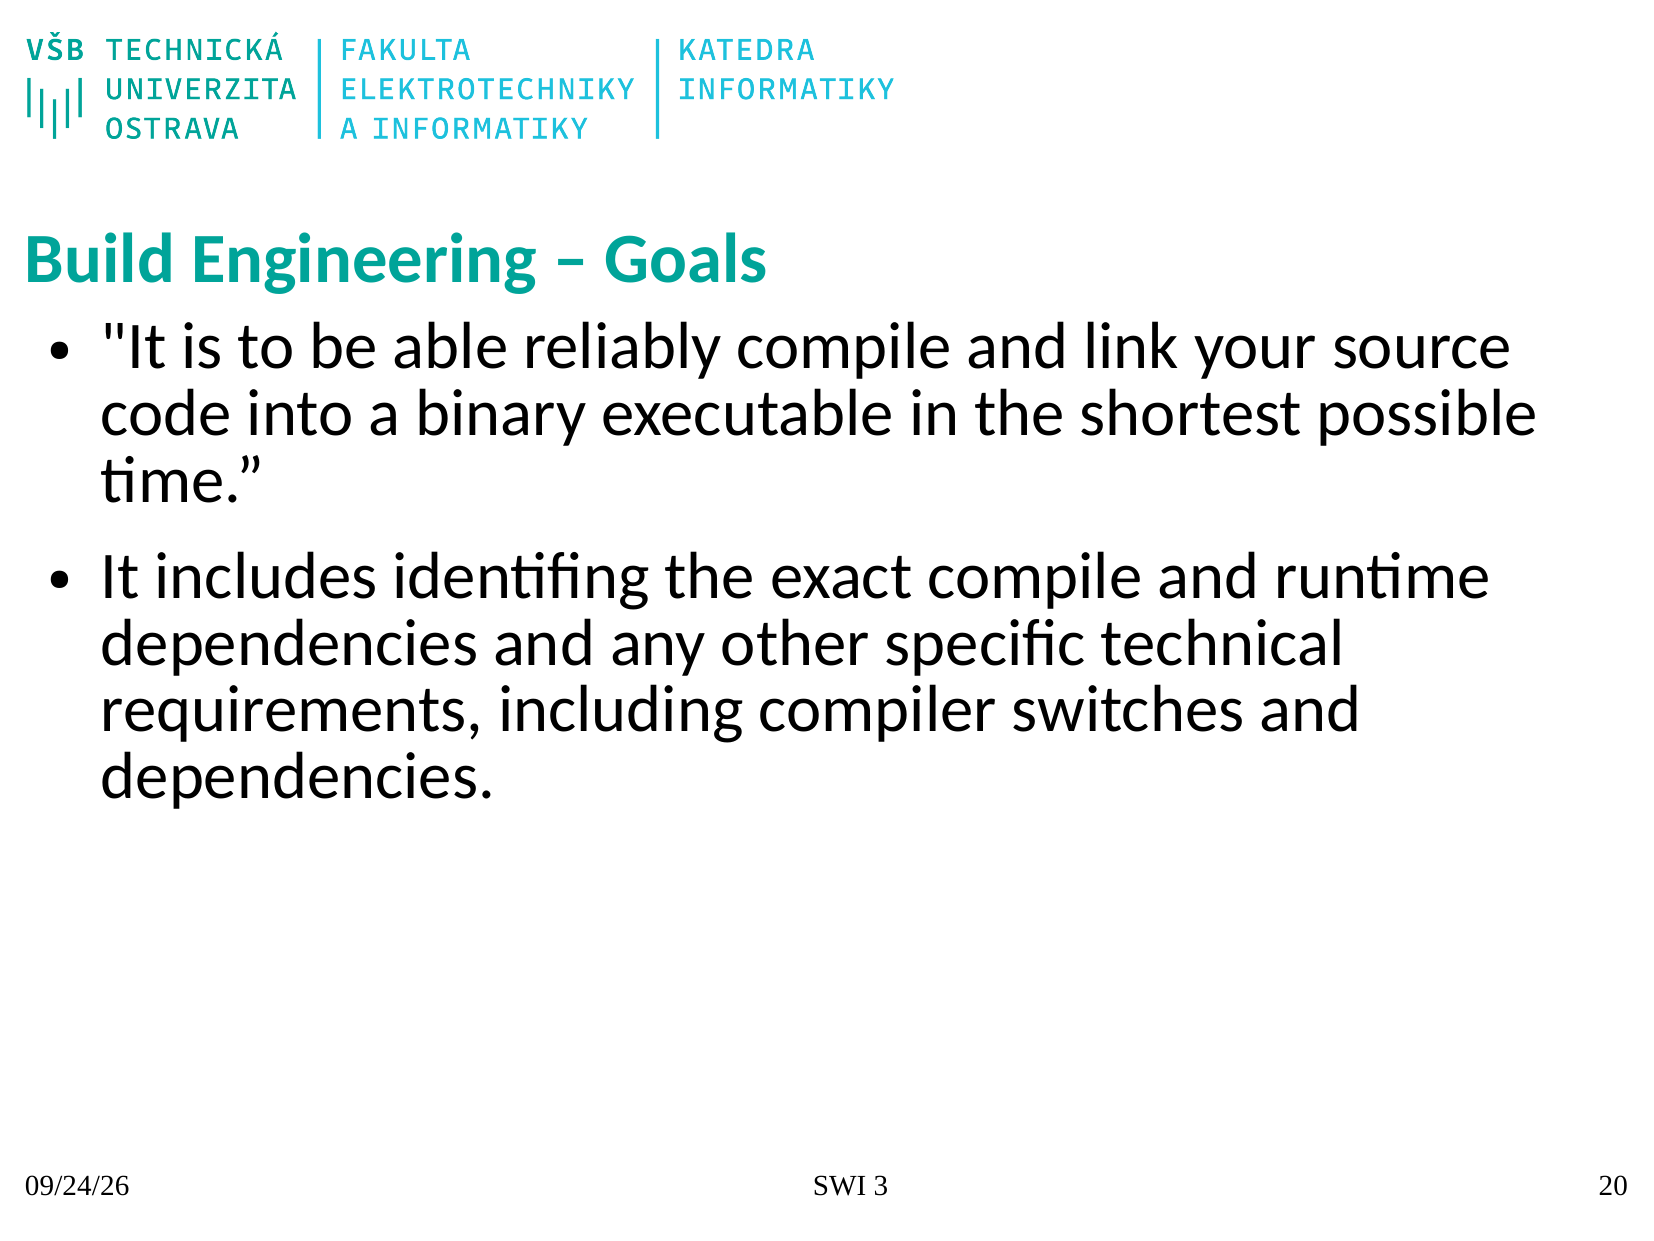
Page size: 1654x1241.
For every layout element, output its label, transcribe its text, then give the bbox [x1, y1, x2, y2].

picture [26, 31, 894, 139]
title Build Engineering – Goals [24, 169, 1629, 300]
list "It is to be able reliably compile and link your source code into a binary executable in the shortest possible time.” It includes identifing the exact compile and runtime dependencies and any other specific technical requirements, including compiler switches and dependencies. [30, 318, 1629, 1146]
